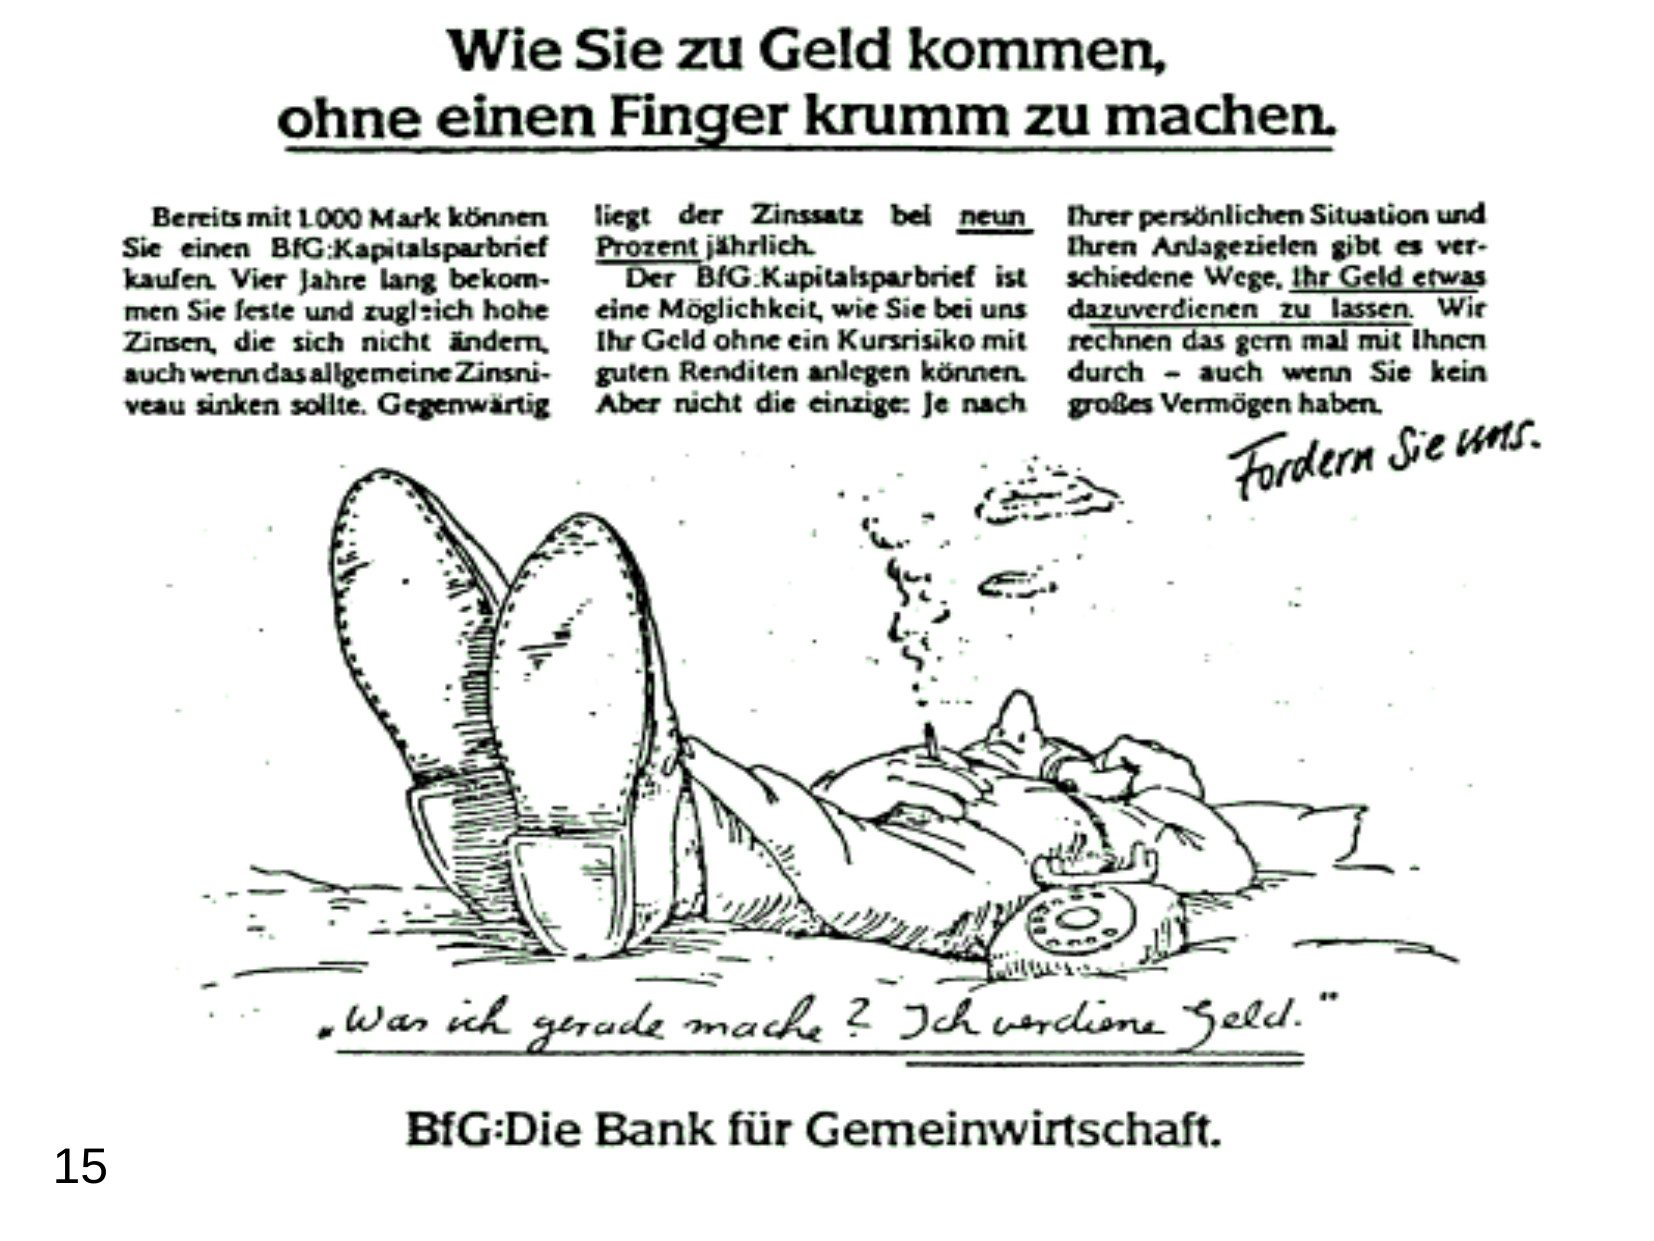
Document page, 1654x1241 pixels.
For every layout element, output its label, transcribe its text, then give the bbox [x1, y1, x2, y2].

text_box <Nummer> [37, 1130, 318, 1207]
picture [71, 8, 1582, 1193]
